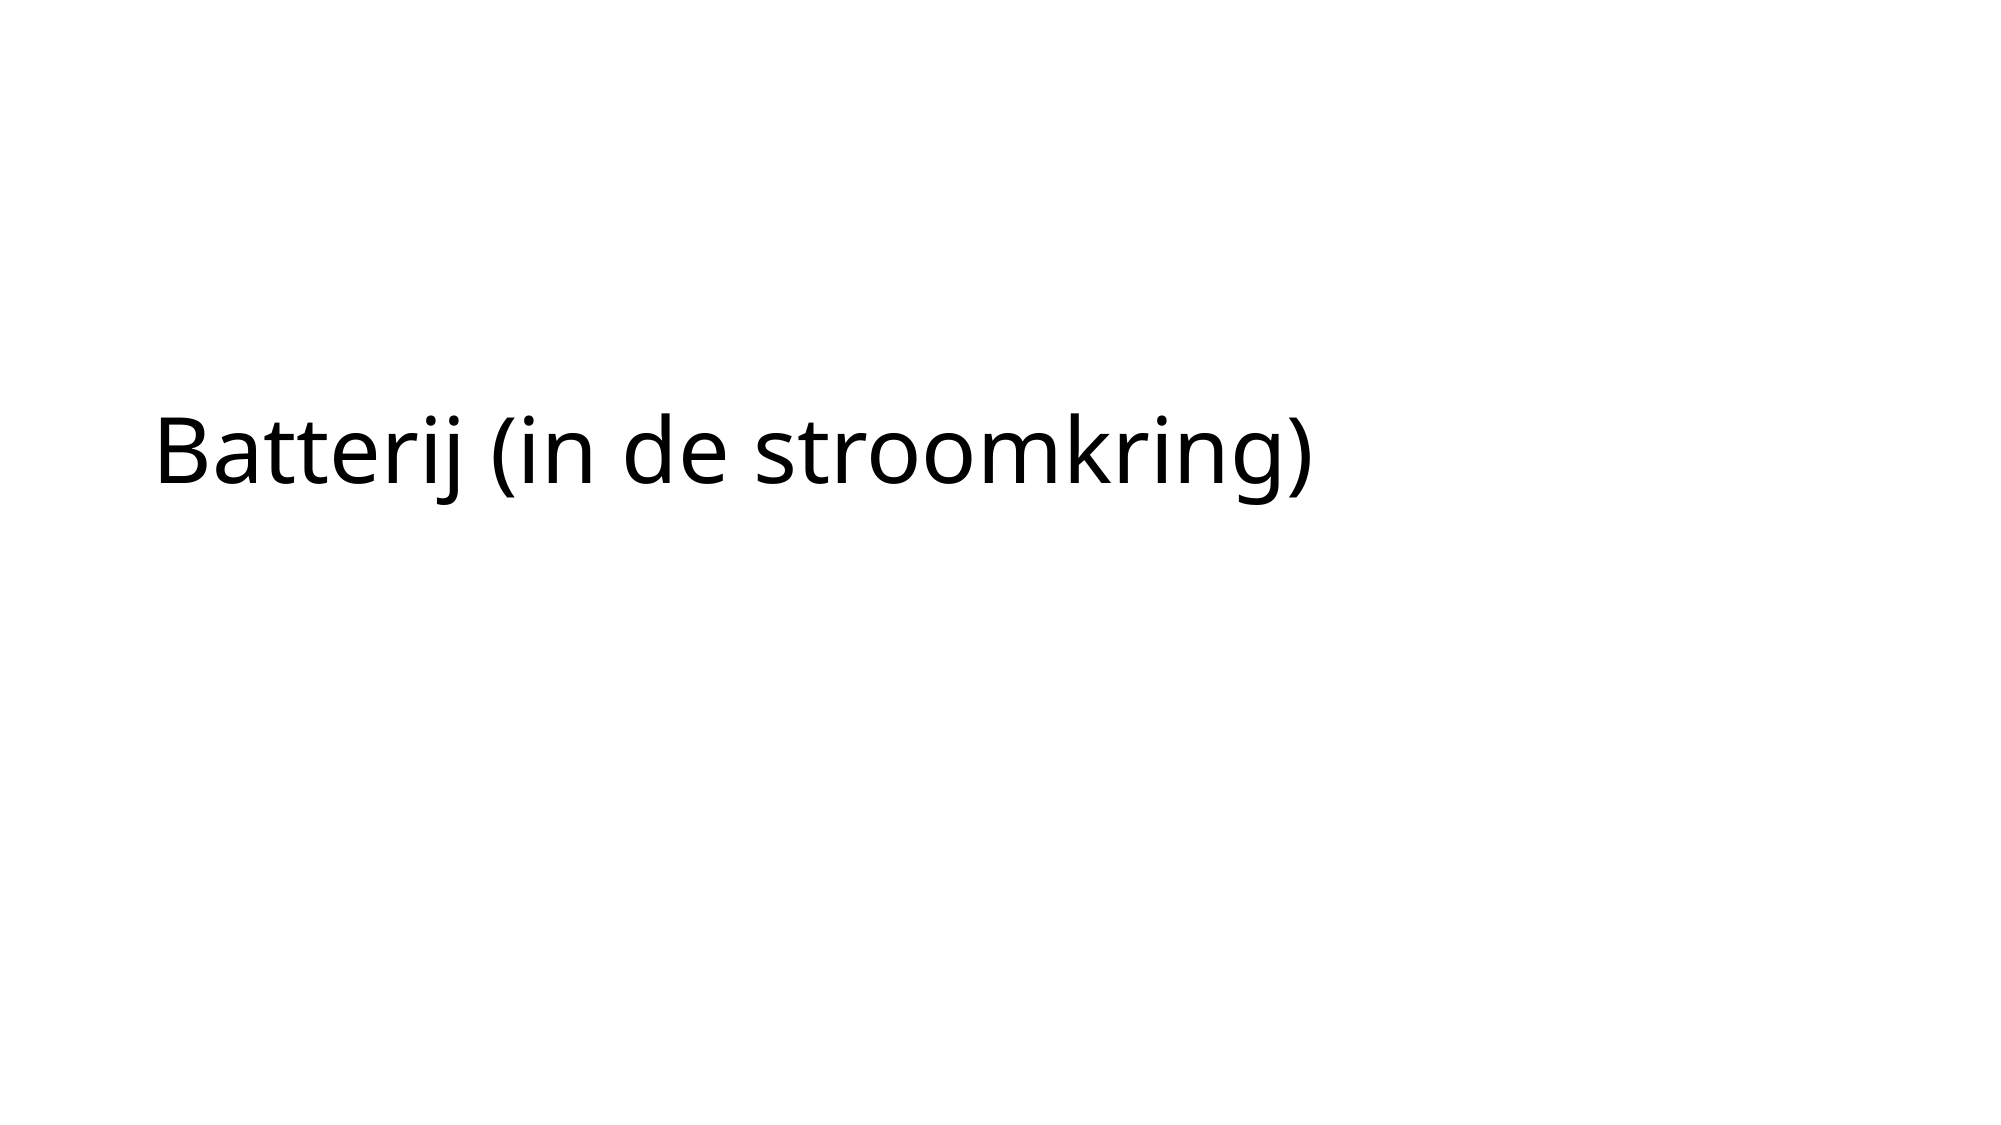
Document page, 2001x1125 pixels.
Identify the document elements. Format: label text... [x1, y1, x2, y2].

title Batterij (in de stroomkring) [137, 345, 1863, 563]
